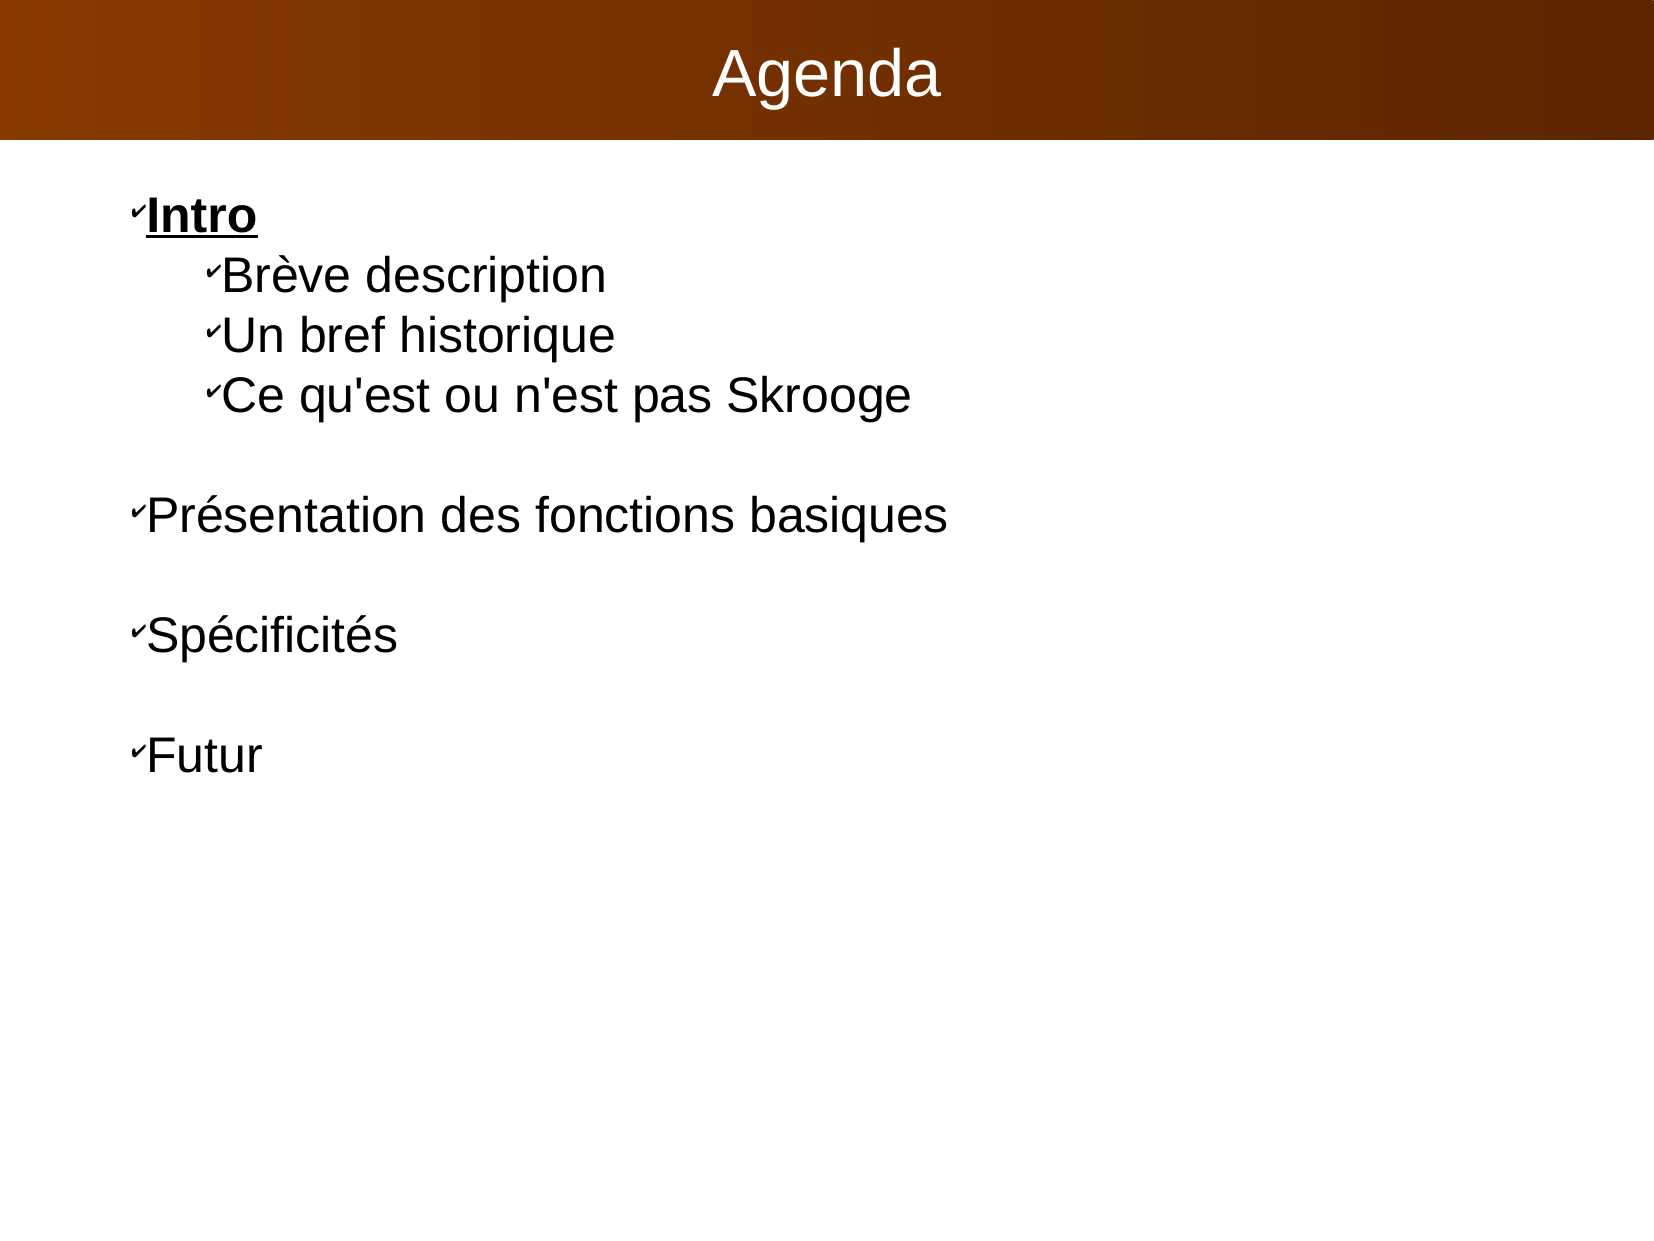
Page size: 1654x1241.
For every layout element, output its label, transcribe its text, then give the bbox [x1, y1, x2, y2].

text_box Intro Brève description Un bref historique Ce qu'est ou n'est pas Skrooge Présentation des fonctions basiques Spécificités Futur [41, 174, 1530, 850]
title Agenda [0, 0, 1654, 140]
